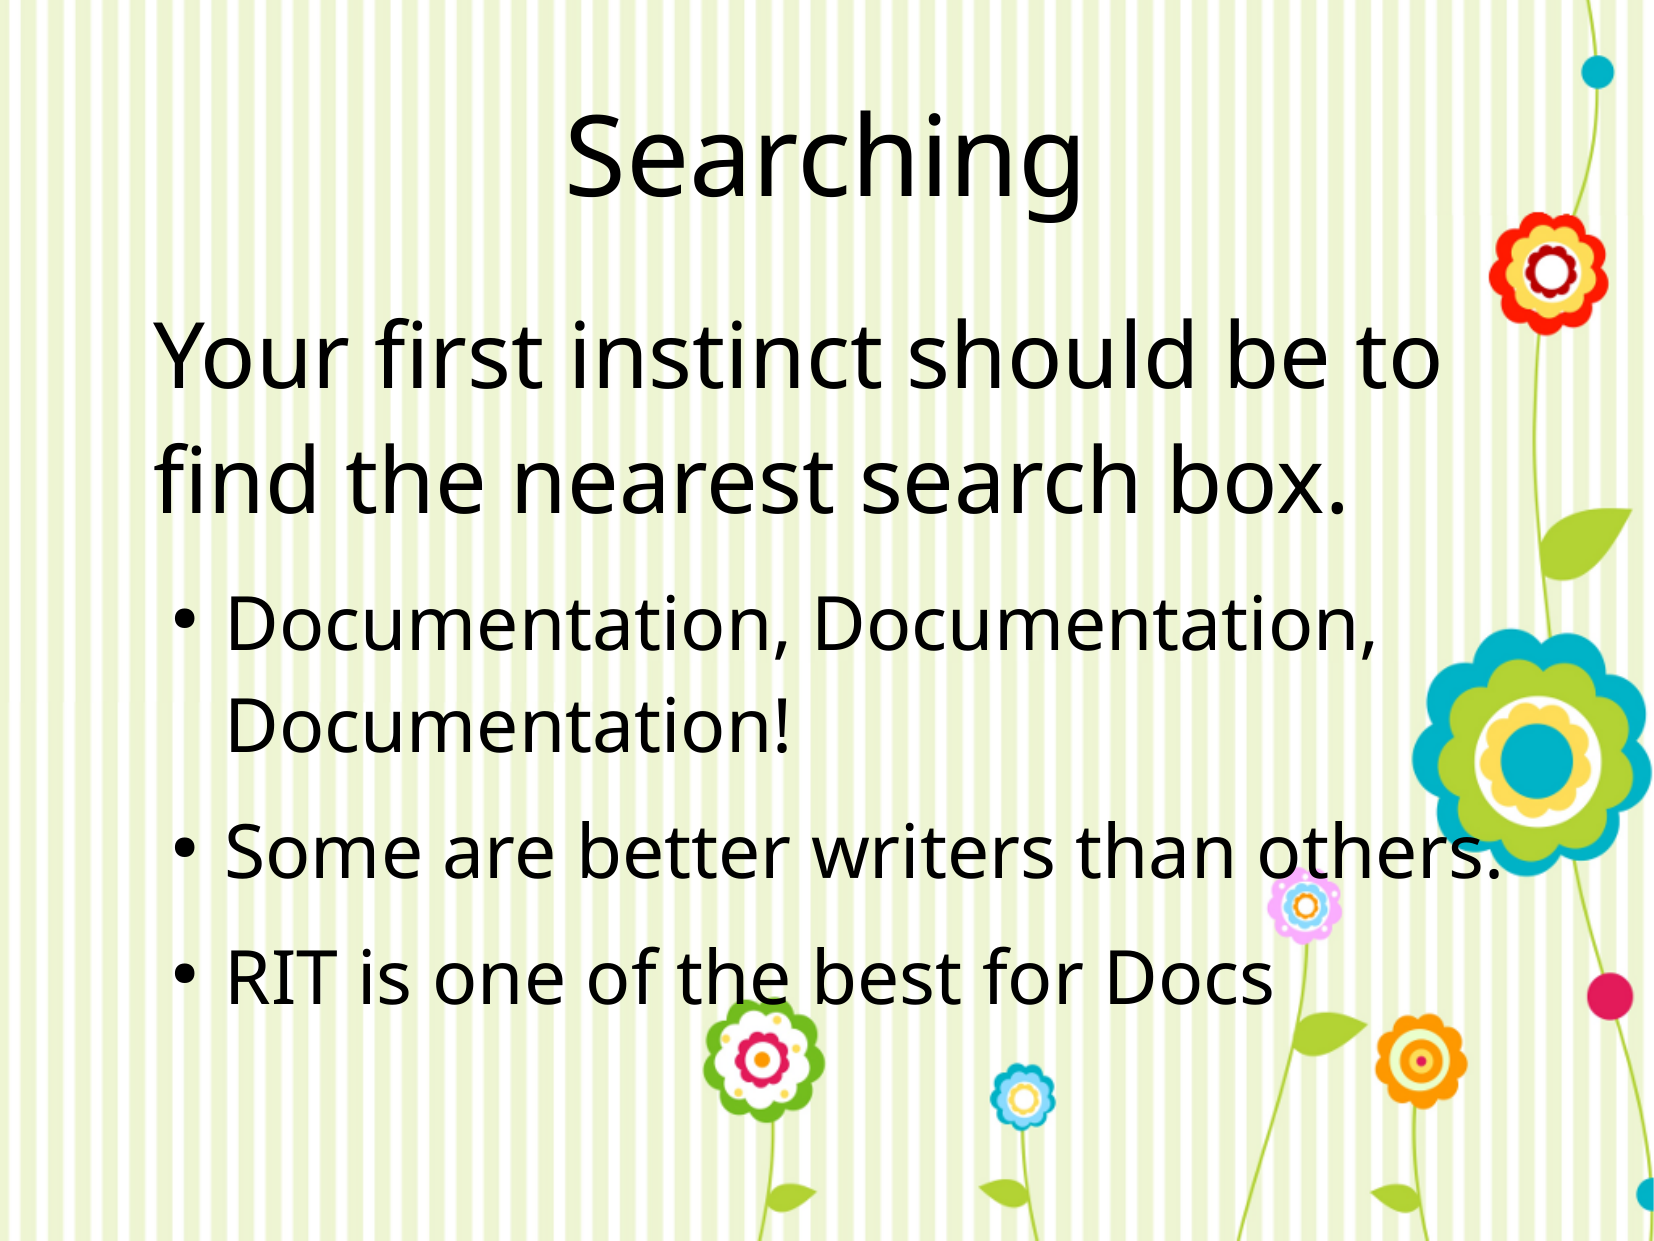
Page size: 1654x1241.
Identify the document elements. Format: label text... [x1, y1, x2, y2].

picture [0, 0, 1654, 1241]
title Searching [82, 56, 1571, 250]
list Your first instinct should be to find the nearest search box. Documentation, Documentation, Documentation! Some are better writers than others. RIT is one of the best for Docs [82, 290, 1571, 1186]
